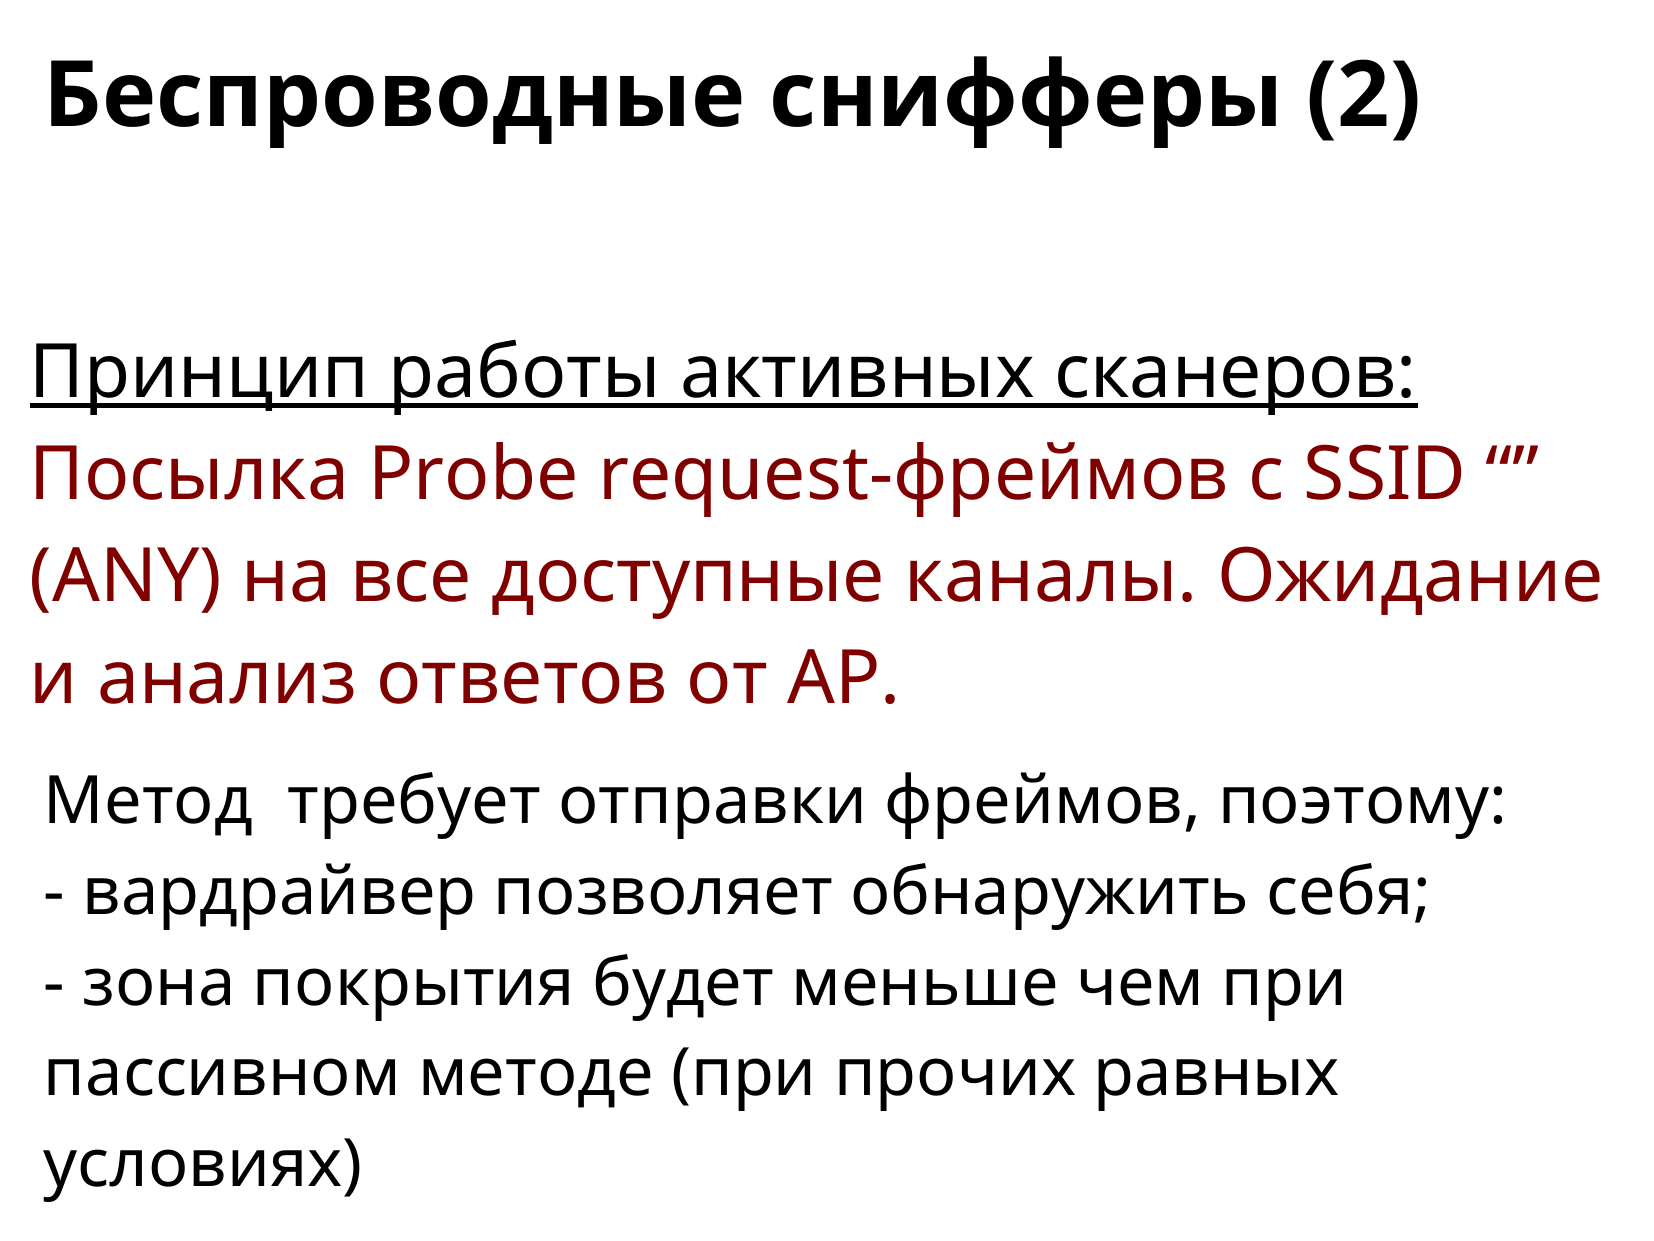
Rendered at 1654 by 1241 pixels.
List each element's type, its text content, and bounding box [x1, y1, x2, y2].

text_box Принцип работы активных сканеров: Посылка Probe request-фреймов с SSID “” (ANY) на все доступные каналы. Ожидание и анализ ответов от AP. [29, 316, 1654, 682]
text_box Метод требует отправки фреймов, поэтому: - вардрайвер позволяет обнаружить себя; - зона покрытия будет меньше чем при пассивном методе (при прочих равных условиях) [43, 752, 1625, 1158]
text_box Беспроводные снифферы (2) [43, 28, 1625, 252]
